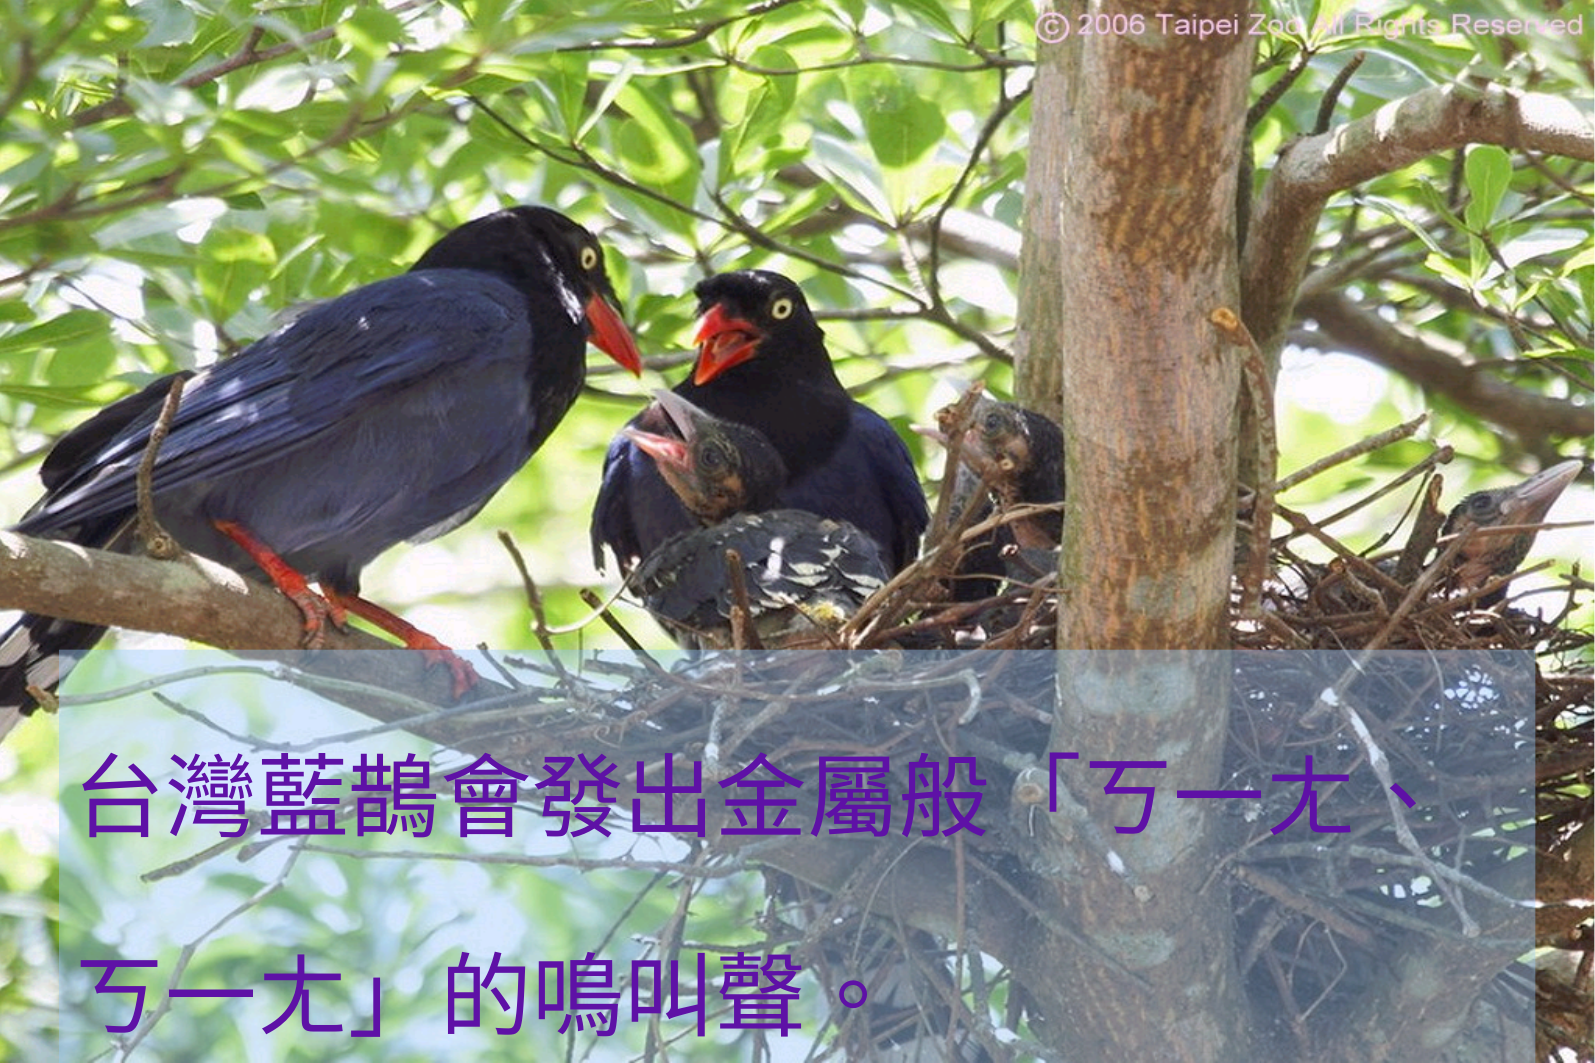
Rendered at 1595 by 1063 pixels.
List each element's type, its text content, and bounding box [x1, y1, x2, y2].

text_box 台灣藍鵲會發出金屬般「ㄎ一ㄤ、ㄎ一ㄤ」的鳴叫聲。 [59, 649, 1536, 945]
picture [0, 0, 1595, 1063]
